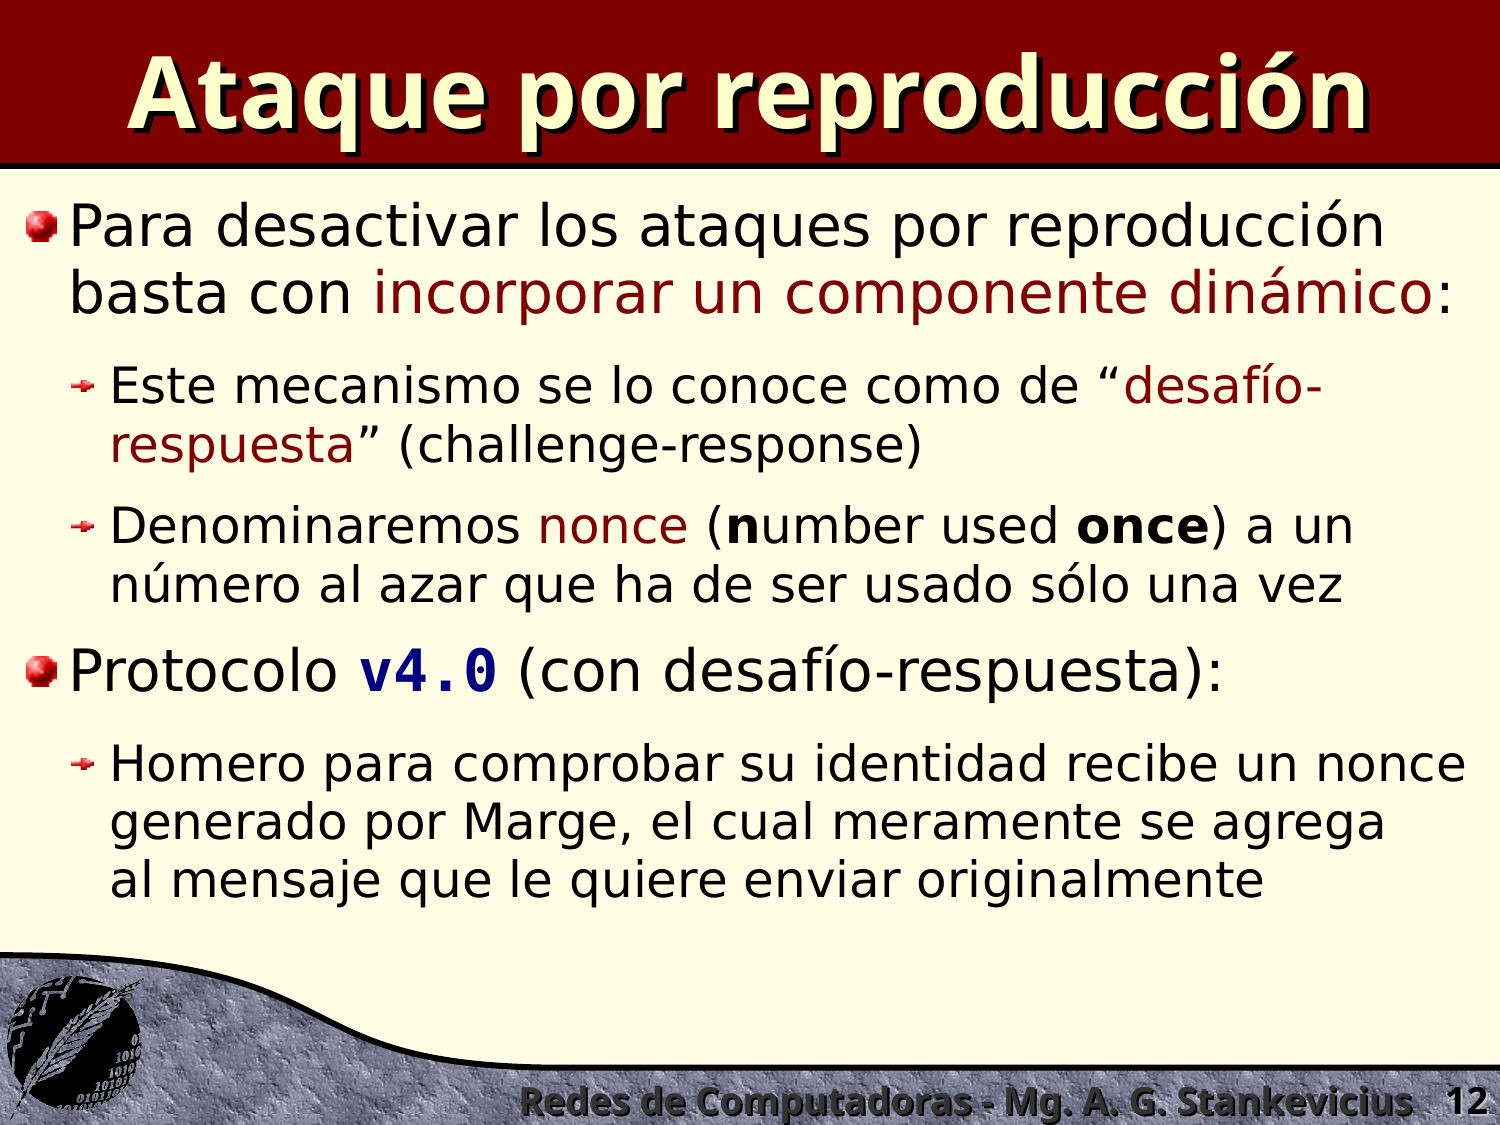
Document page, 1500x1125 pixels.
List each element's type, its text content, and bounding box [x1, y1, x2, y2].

title Ataque por reproducción [15, 5, 1485, 160]
picture [790, 1100, 795, 1110]
picture [1047, 1100, 1054, 1110]
list Para desactivar los ataques por reproducción basta con incorporar un componente dinámico: Este mecanismo se lo conoce como de “desafío-respuesta” (challenge-response) Denominaremos nonce (number used once) a un número al azar que ha de ser usado sólo una vez Protocolo v4.0 (con desafío-respuesta): Homero para comprobar su identidad recibe un nonce generado por Marge, el cual meramente se agrega al mensaje que le quiere enviar originalmente [11, 192, 1486, 921]
picture [0, 959, 1500, 1125]
